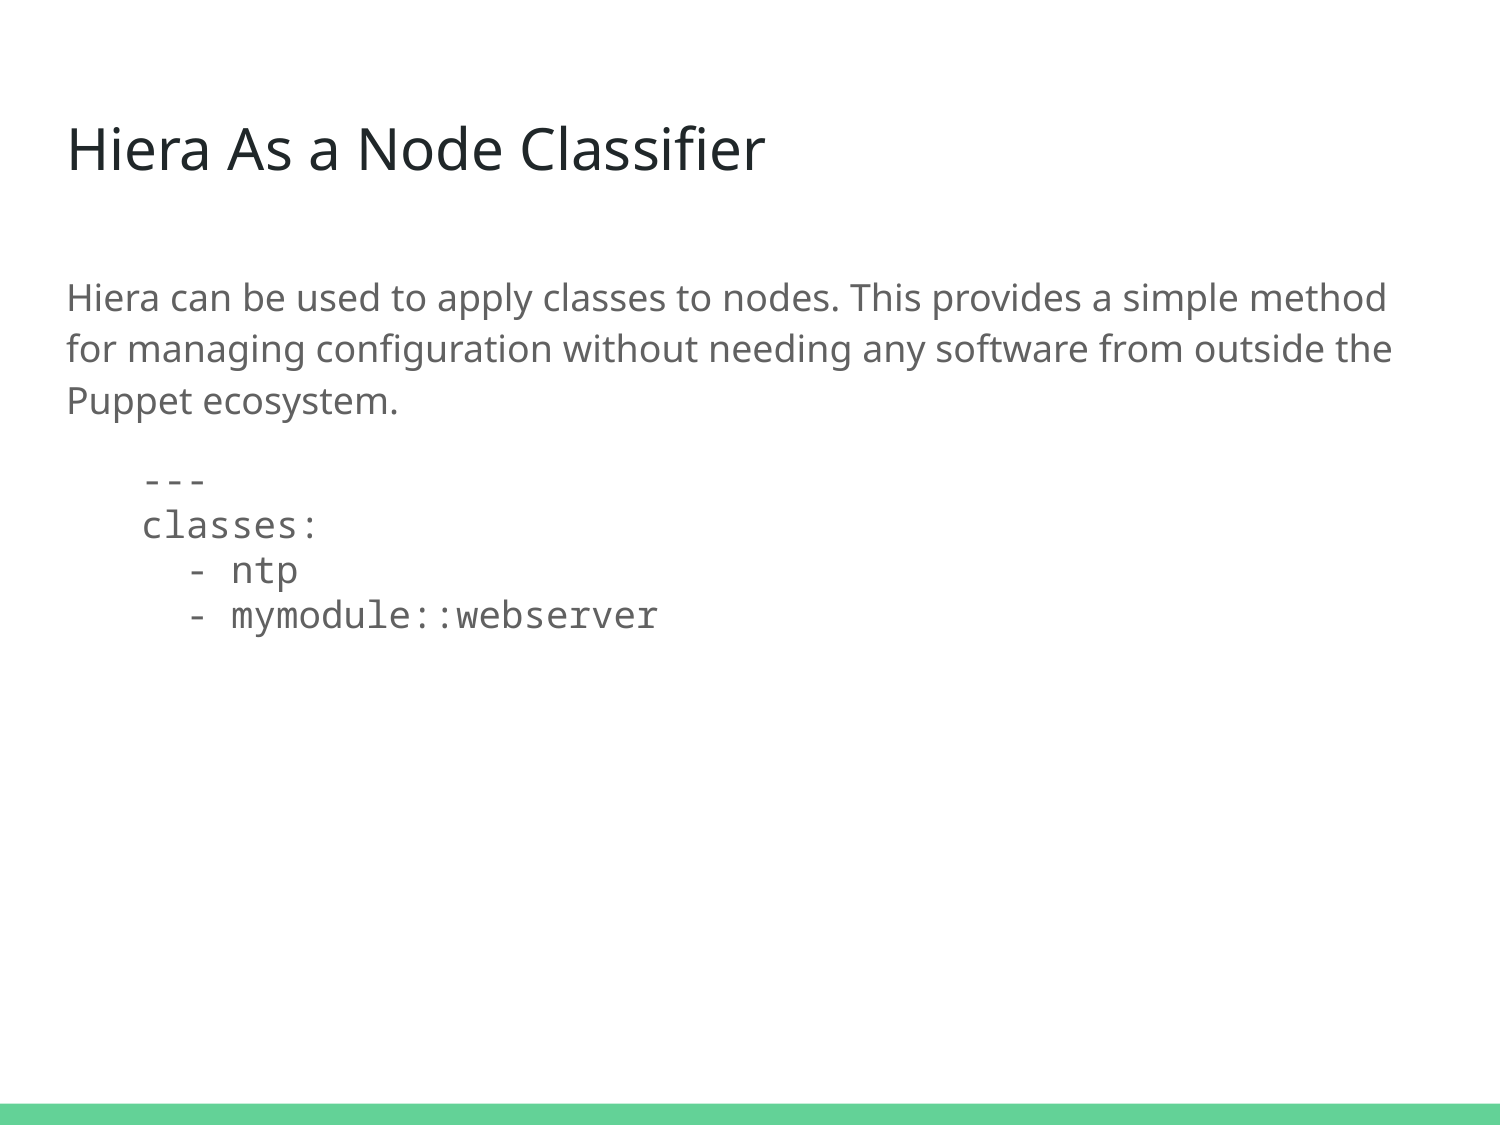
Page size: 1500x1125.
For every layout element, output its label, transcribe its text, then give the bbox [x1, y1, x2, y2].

list Hiera can be used to apply classes to nodes. This provides a simple method for managing configuration without needing any software from outside the Puppet ecosystem. --- classes: - ntp - mymodule::webserver [51, 252, 1449, 1000]
title Hiera As a Node Classifier [51, 97, 1449, 223]
